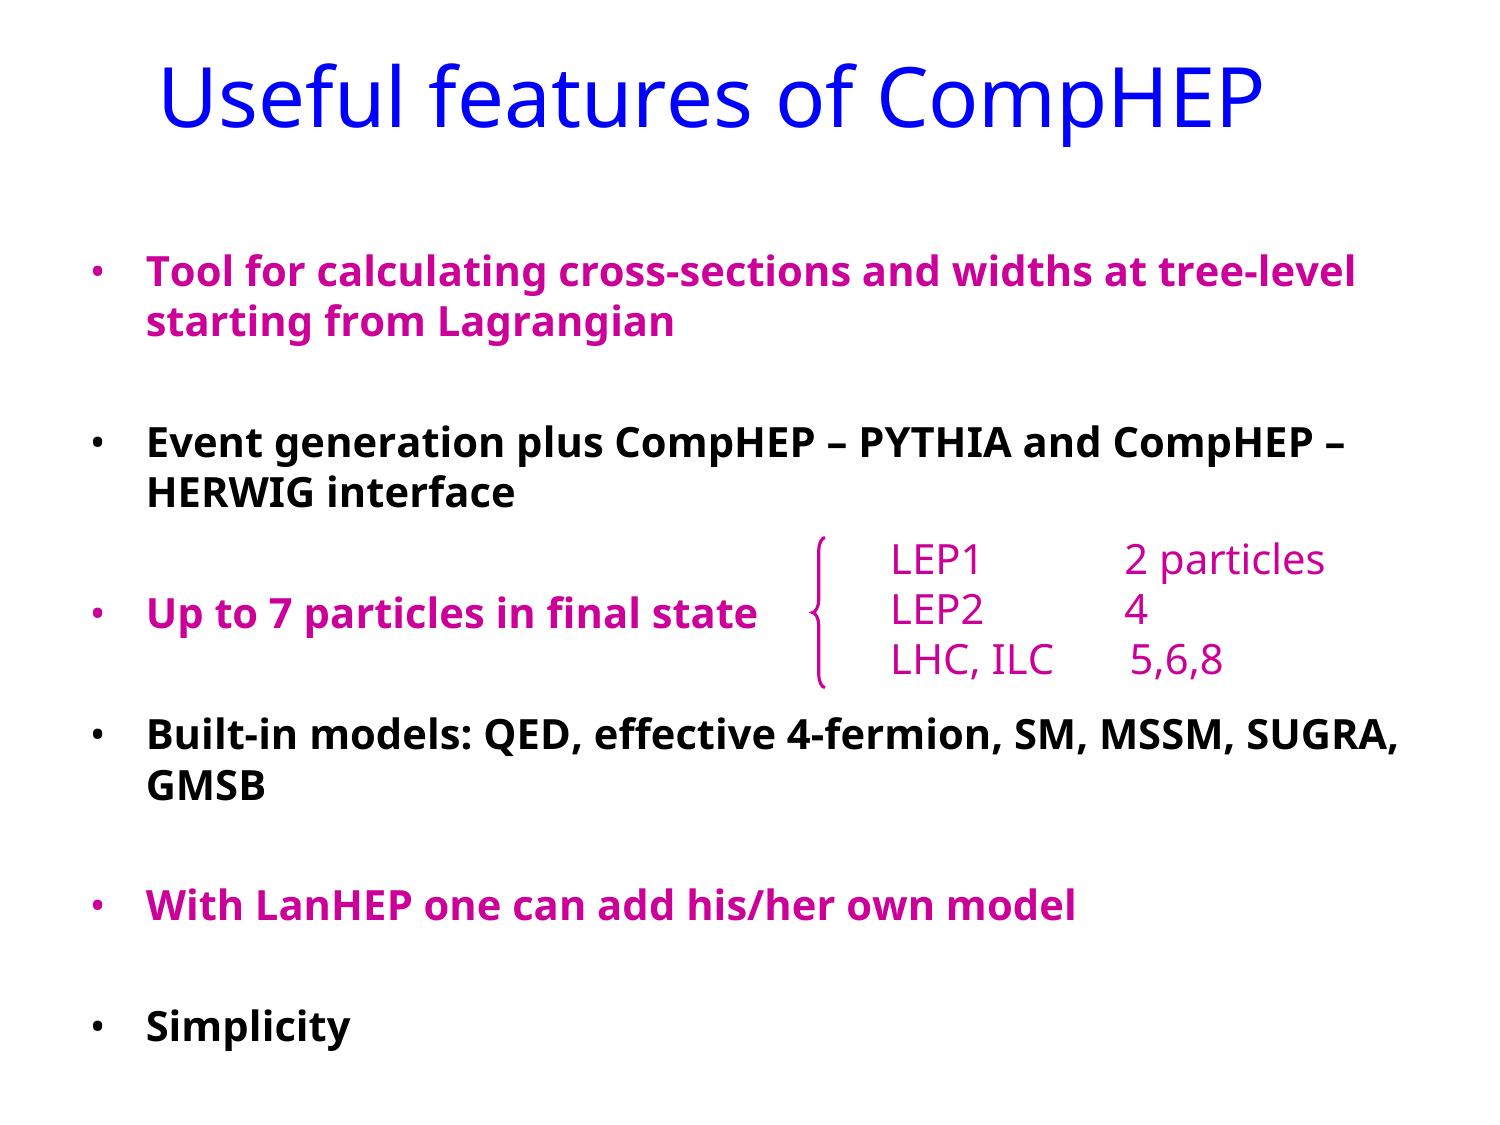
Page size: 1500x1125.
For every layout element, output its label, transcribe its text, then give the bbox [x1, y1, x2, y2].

list Tool for calculating cross-sections and widths at tree-level starting from Lagrangian Event generation plus CompHEP – PYTHIA and CompHEP – HERWIG interface Up to 7 particles in final state Built-in models: QED, effective 4-fermion, SM, MSSM, SUGRA, GMSB With LanHEP one can add his/her own model Simplicity [75, 237, 1426, 1090]
text_box LEP1 2 particles LEP2 4 LHC, ILC 5,6,8 [875, 525, 1341, 691]
title Useful features of CompHEP [37, 0, 1388, 188]
